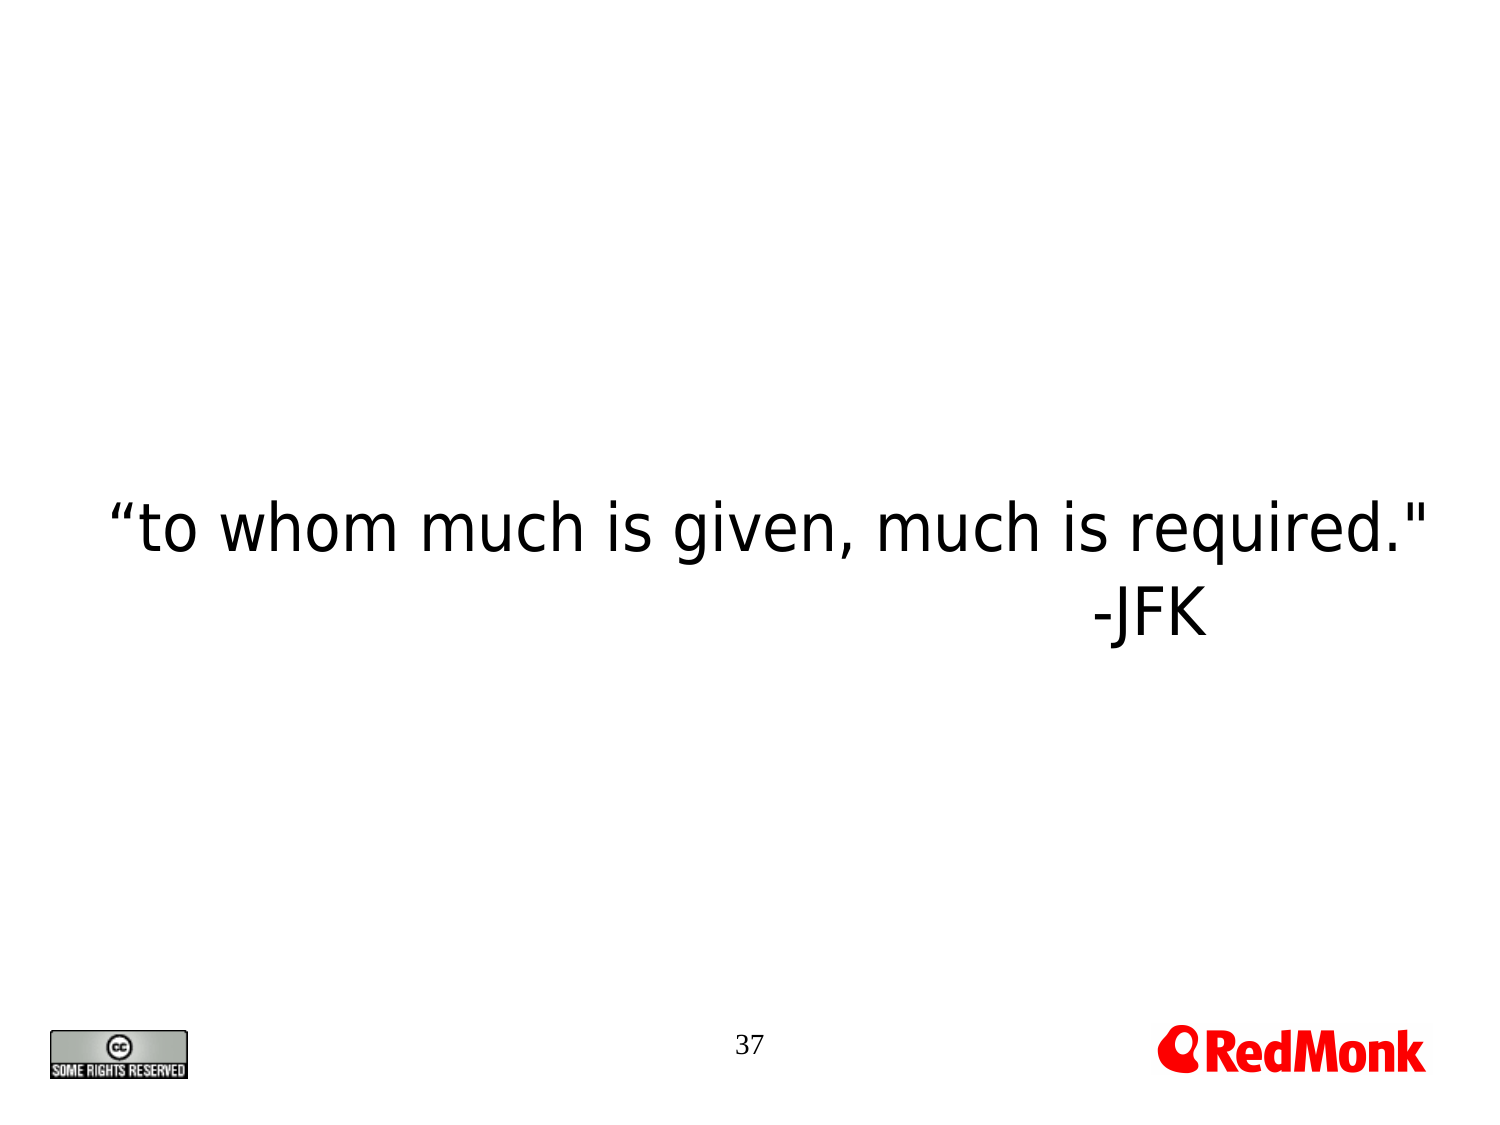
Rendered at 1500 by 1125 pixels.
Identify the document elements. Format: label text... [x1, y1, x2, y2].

picture [50, 1030, 188, 1079]
text_box “to whom much is given, much is required." -JFK [61, 486, 1479, 928]
picture [1151, 1023, 1433, 1075]
